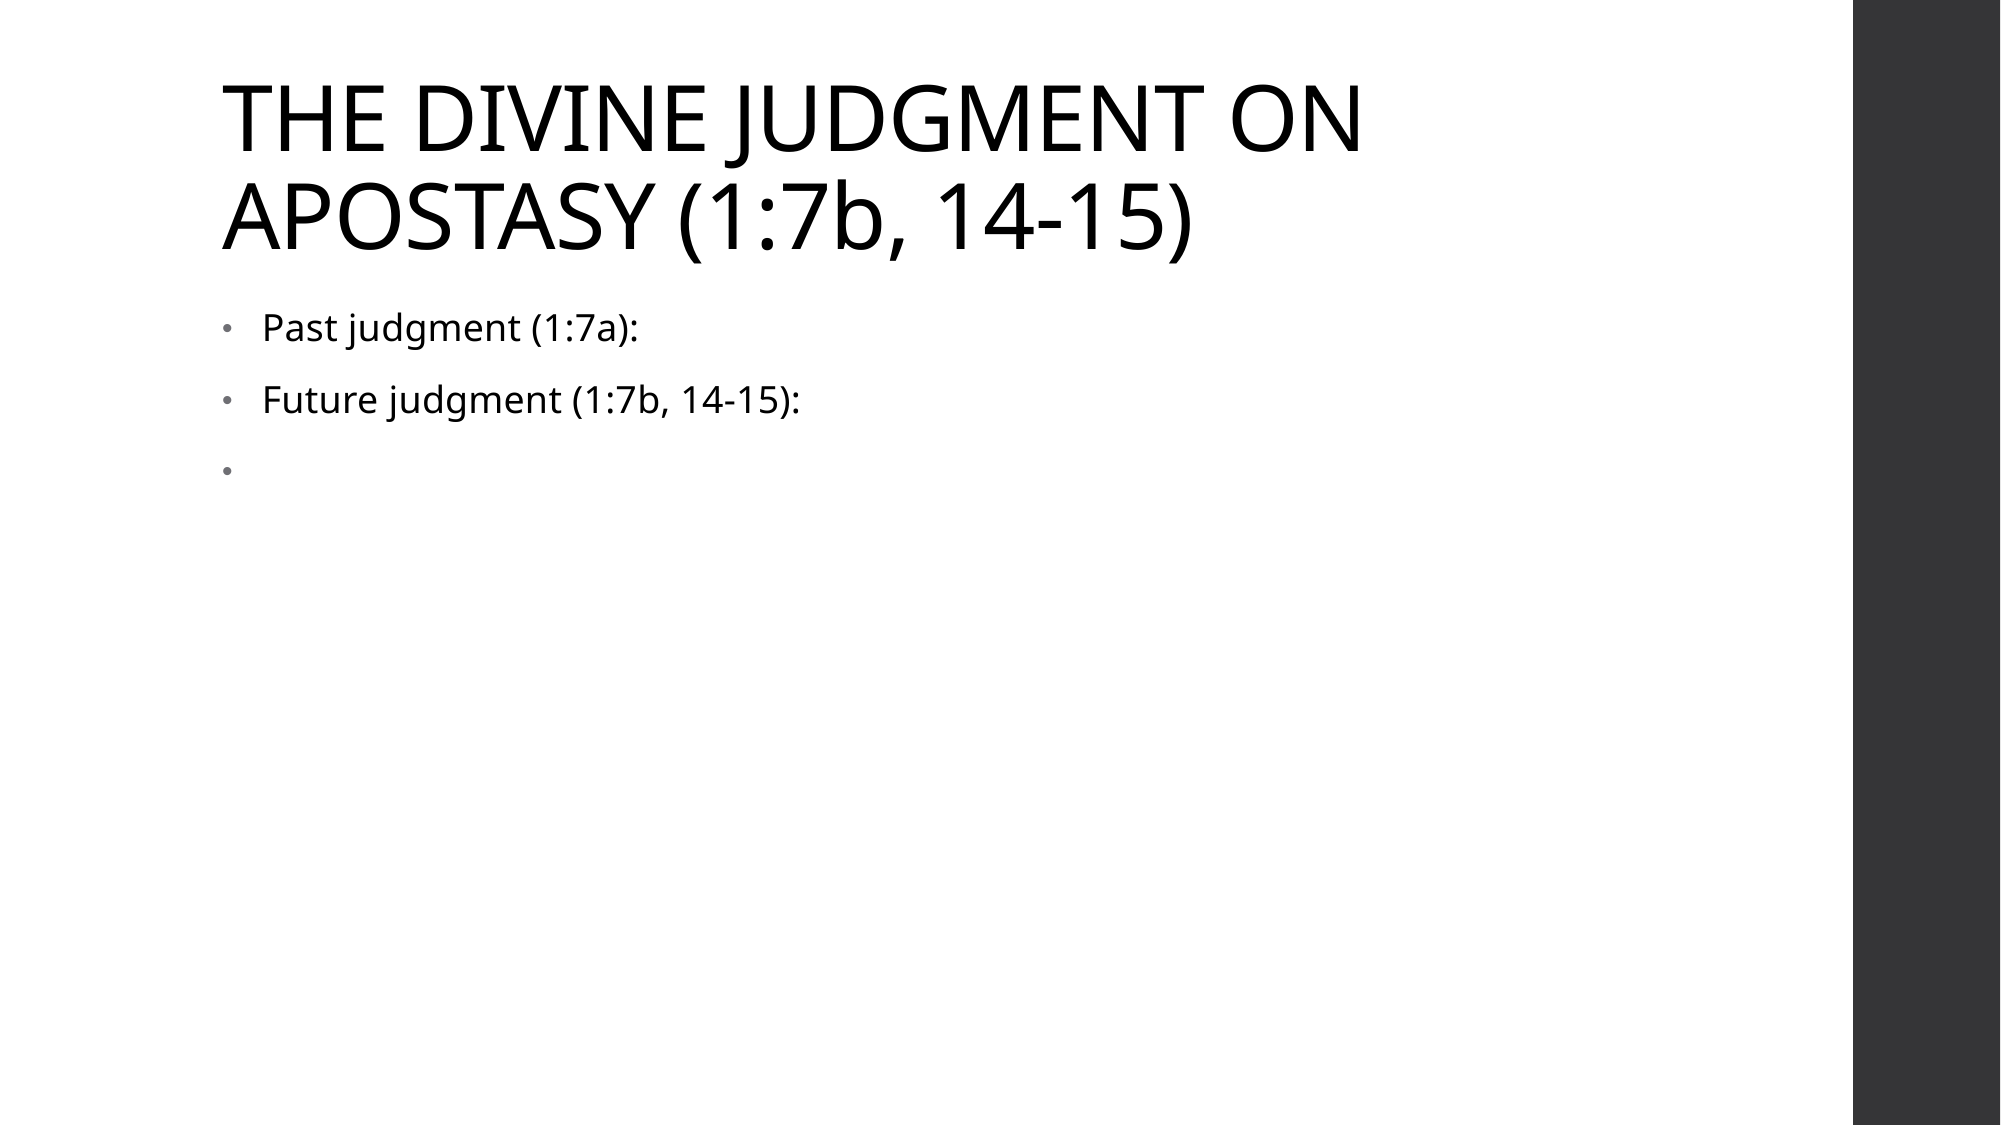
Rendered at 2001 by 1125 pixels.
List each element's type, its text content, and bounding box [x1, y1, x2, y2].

list Past judgment (1:7a): Future judgment (1:7b, 14-15): [206, 299, 1617, 1014]
title THE DIVINE JUDGMENT ON APOSTASY (1:7b, 14-15) [206, 60, 1797, 278]
